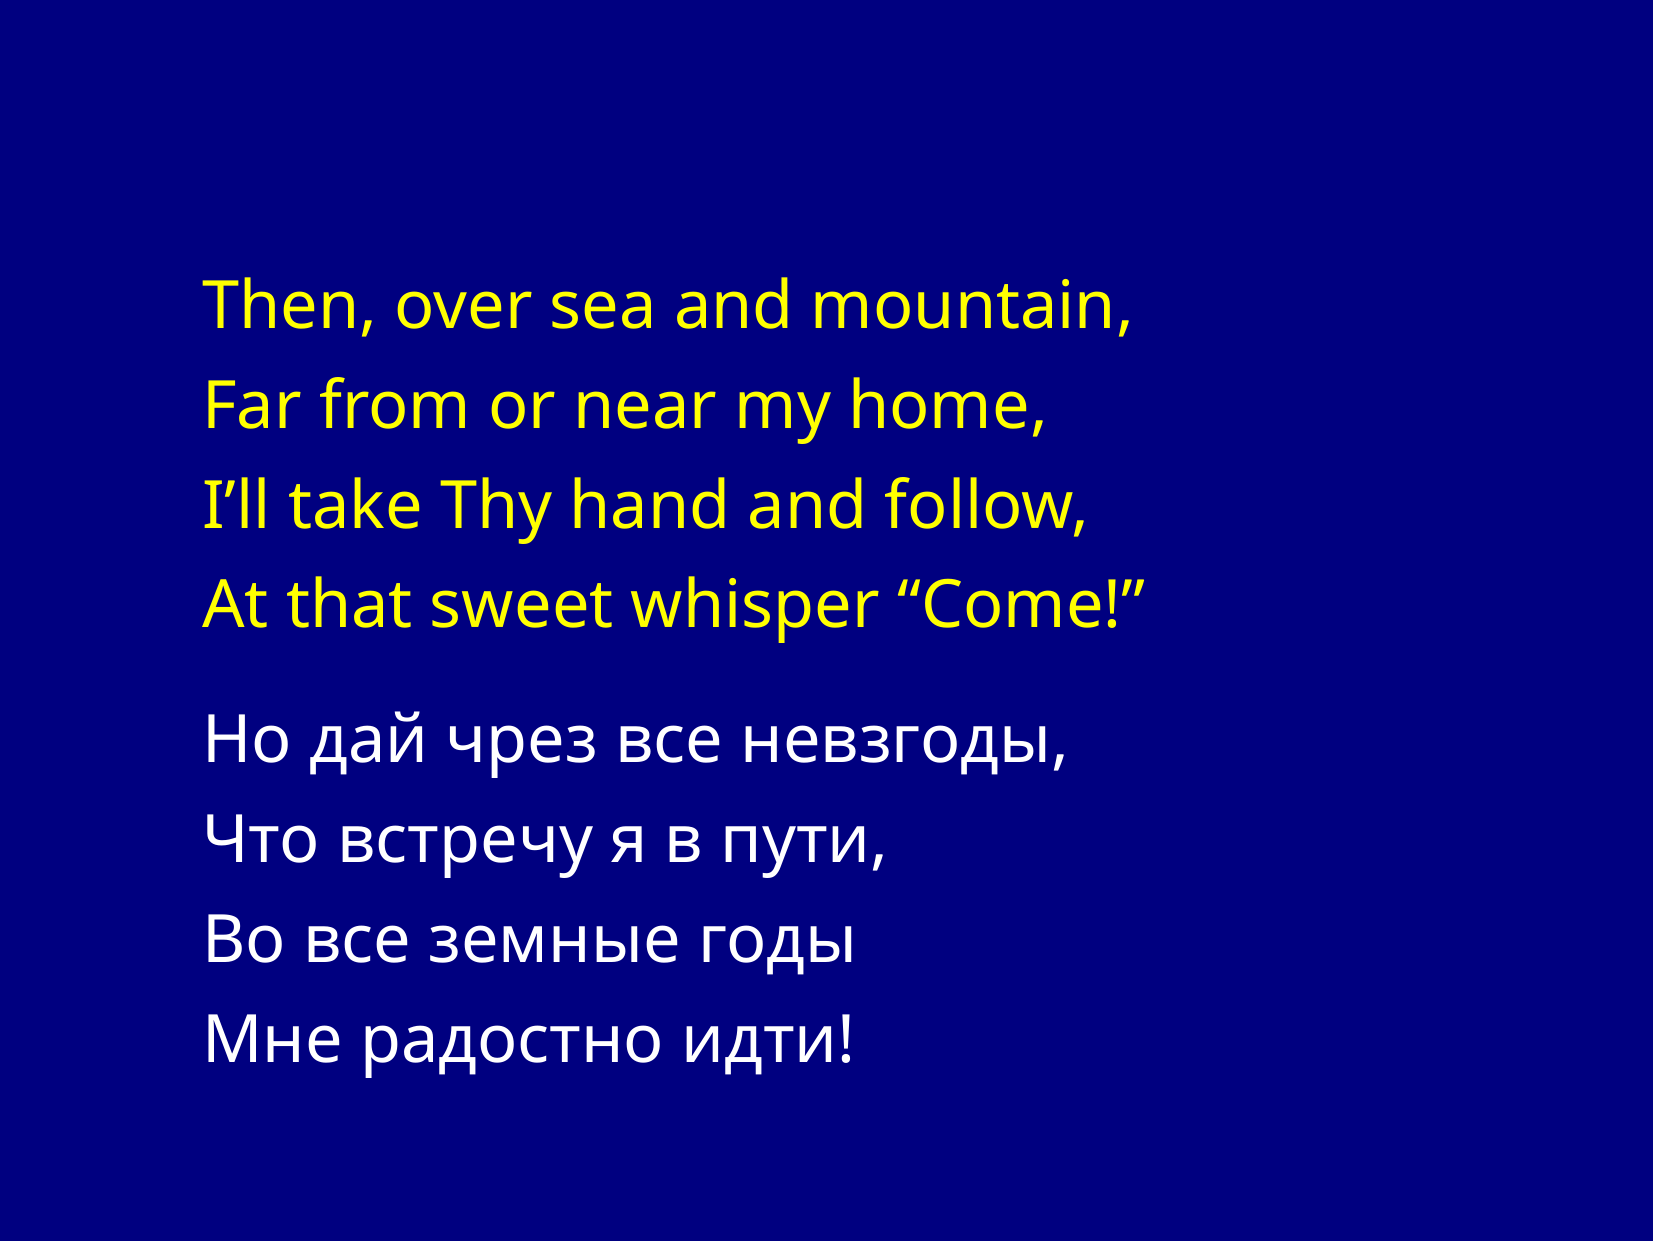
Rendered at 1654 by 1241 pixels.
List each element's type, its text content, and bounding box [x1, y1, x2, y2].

text_box Then, over sea and mountain, Far from or near my home, I’ll take Thy hand and follow, At that sweet whisper “Come!” [75, 150, 1576, 638]
text_box Но дай чрез все невзгоды, Что встречу я в пути, Во все земные годы Мне радостно идти! [75, 675, 1576, 1163]
